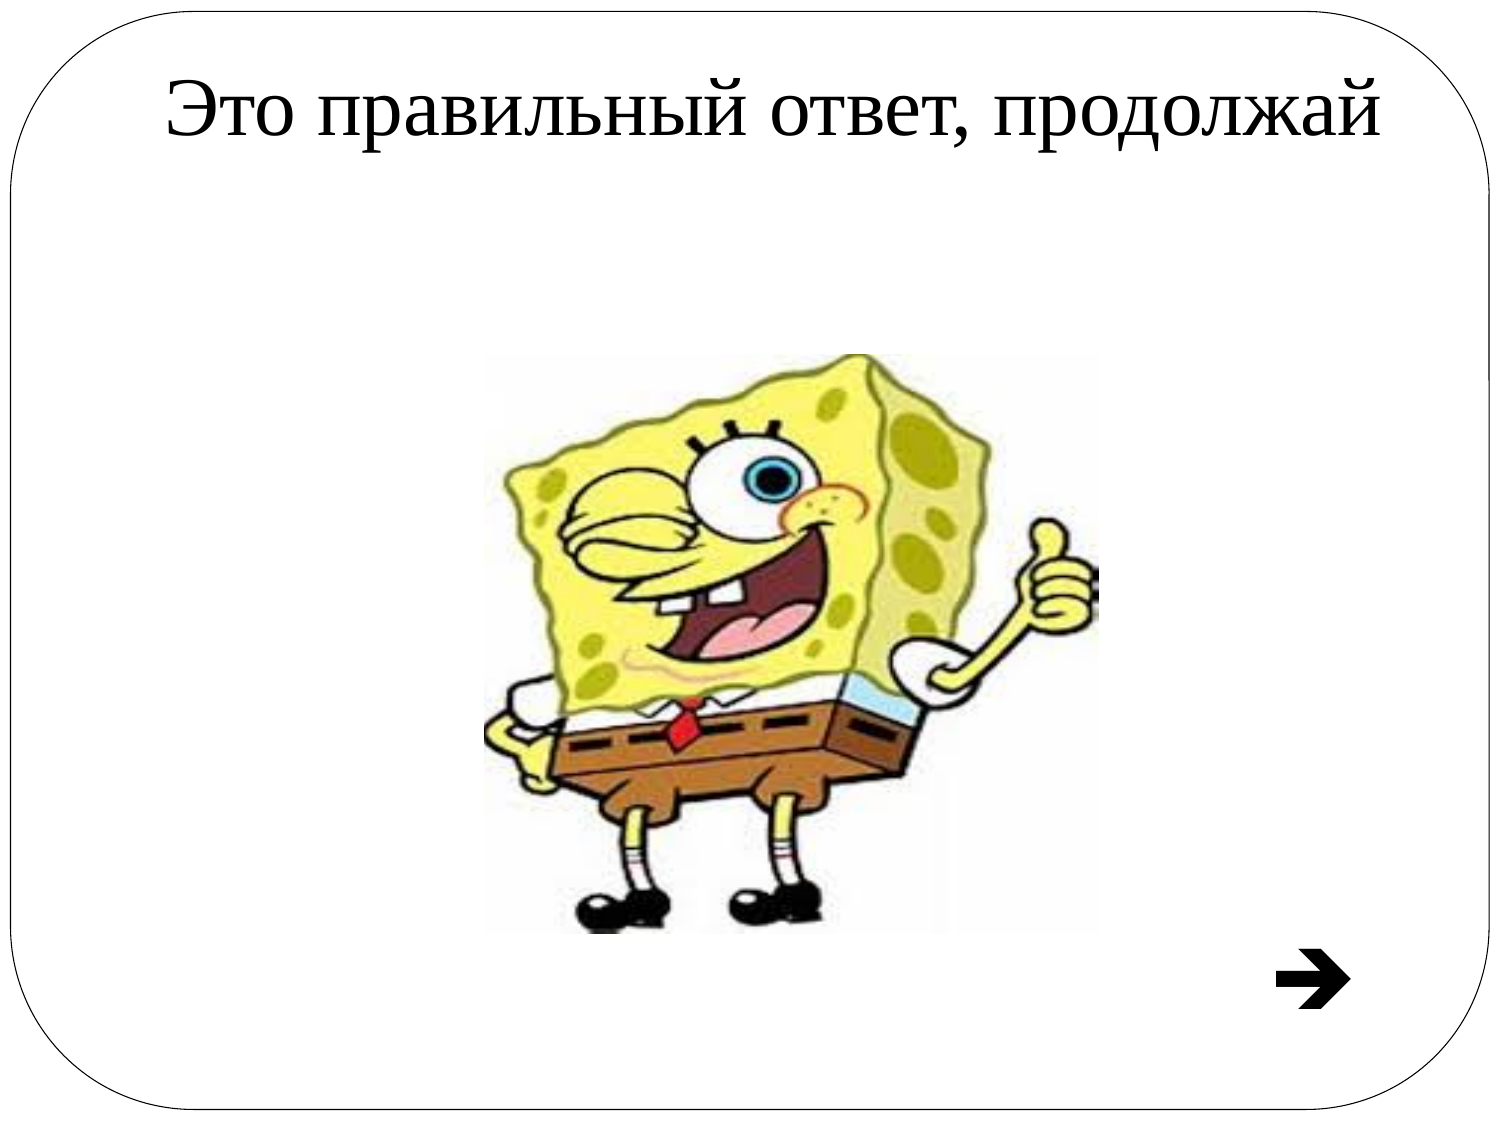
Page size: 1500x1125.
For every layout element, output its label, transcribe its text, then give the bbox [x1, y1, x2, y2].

text_box  [1270, 943, 1389, 1036]
title Это правильный ответ, продолжай [150, 45, 1425, 233]
picture [484, 354, 1099, 934]
